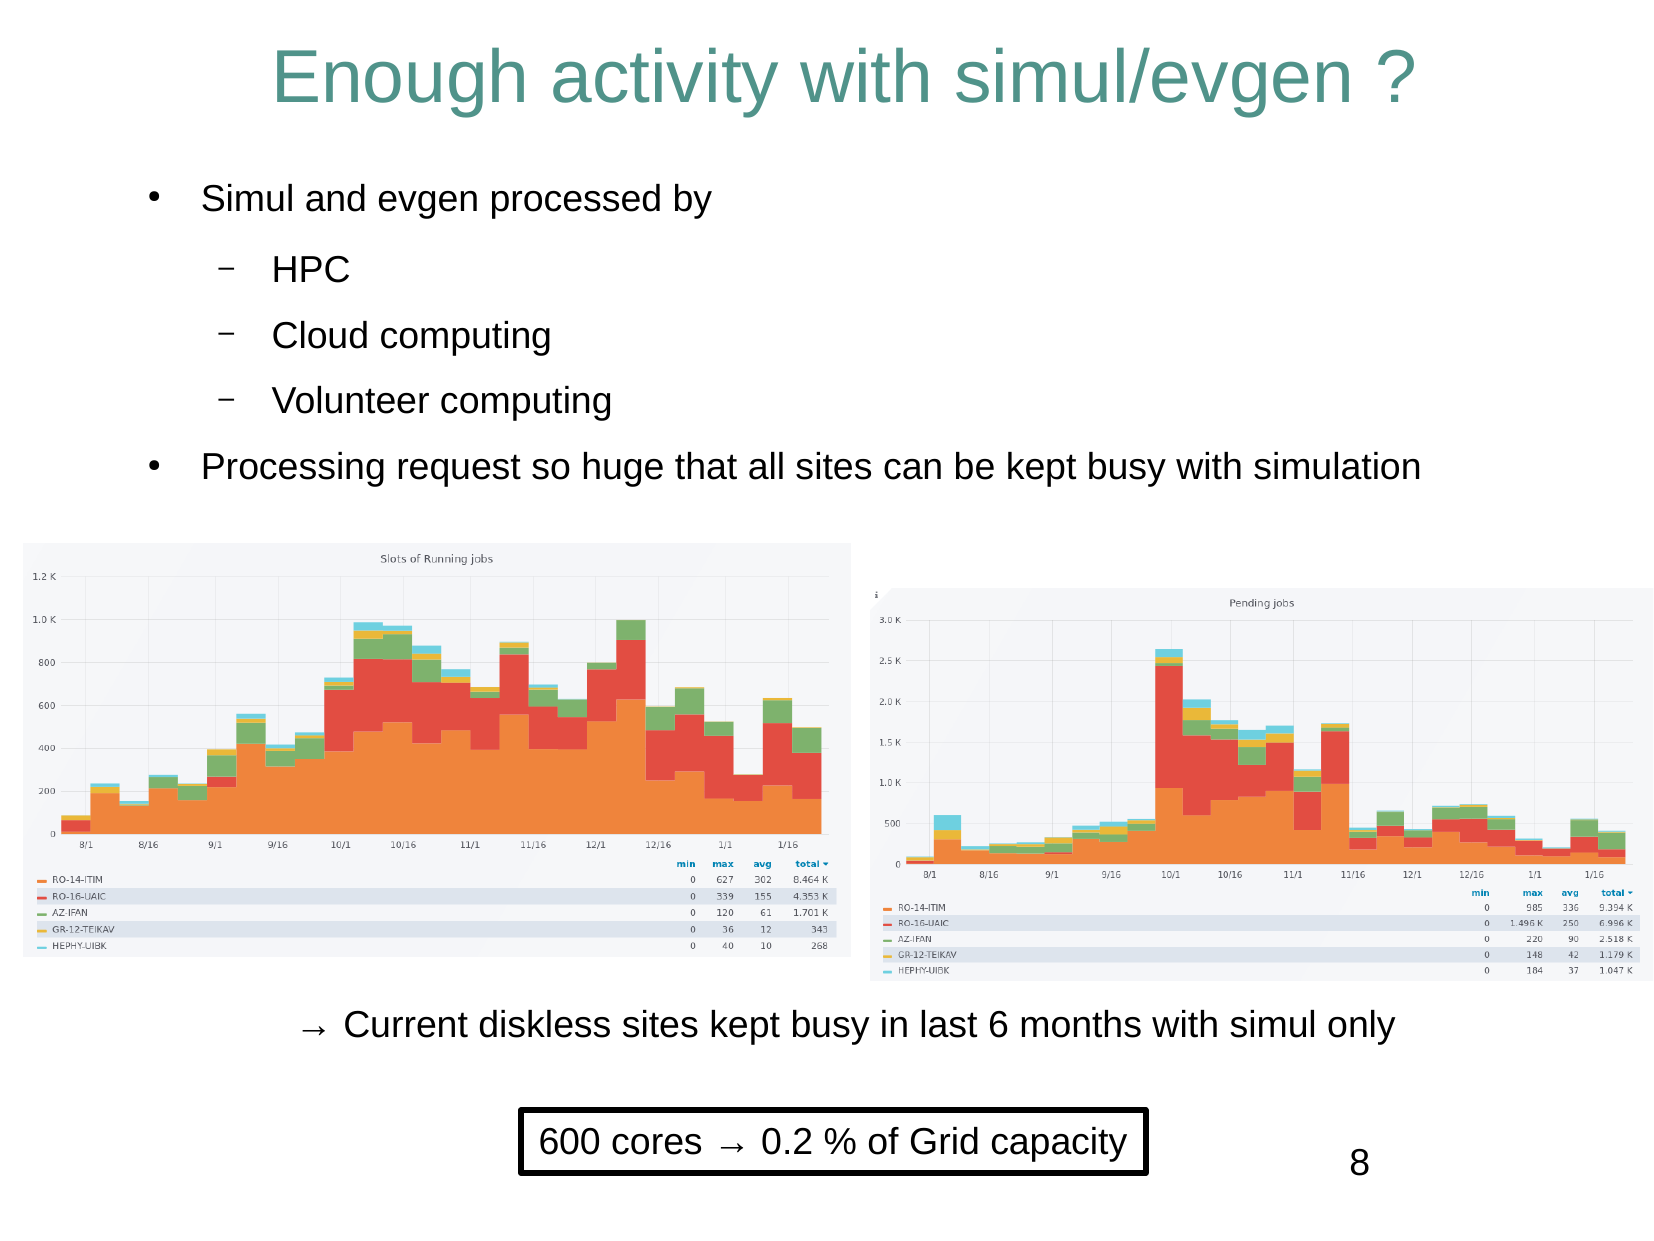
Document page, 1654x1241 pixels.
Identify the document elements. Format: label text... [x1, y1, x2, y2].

list → Current diskless sites kept busy in last 6 months with simul only [224, 1003, 1571, 1087]
list Simul and evgen processed by HPC Cloud computing Volunteer computing Processing request so huge that all sites can be kept busy with simulation [129, 177, 1477, 662]
title Enough activity with simul/evgen ? [224, 11, 1465, 142]
text_box <numéro> [1334, 1133, 1621, 1205]
picture [870, 588, 1654, 981]
text_box 600 cores → 0.2 % of Grid capacity [520, 1110, 1146, 1173]
picture [23, 543, 851, 957]
